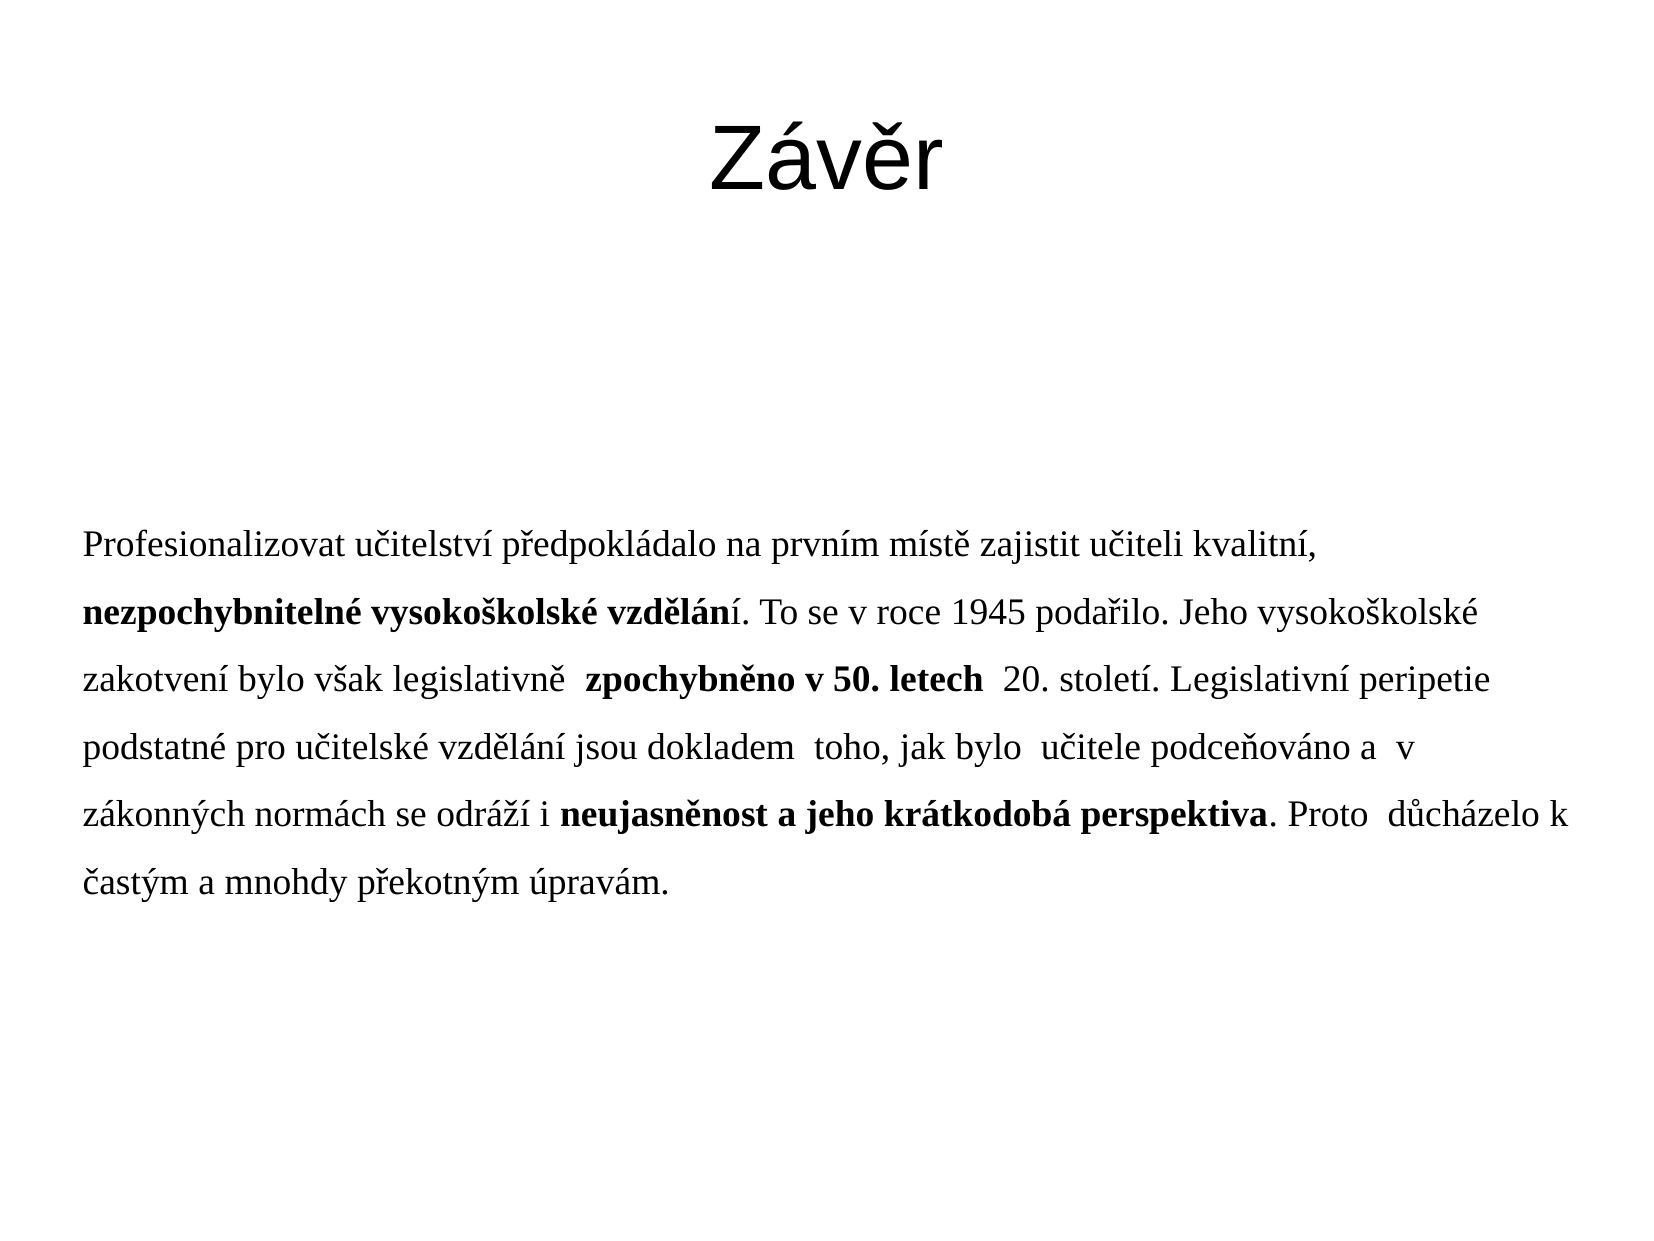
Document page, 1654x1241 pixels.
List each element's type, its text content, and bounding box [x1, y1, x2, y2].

title Závěr [82, 56, 1571, 250]
subtitle Profesionalizovat učitelství předpokládalo na prvním místě zajistit učiteli kvalitní, nezpochybnitelné vysokoškolské vzdělání. To se v roce 1945 podařilo. Jeho vysokoškolské zakotvení bylo však legislativně zpochybněno v 50. letech 20. století. Legislativní peripetie podstatné pro učitelské vzdělání jsou dokladem toho, jak bylo učitele podceňováno a v zákonných normách se odráží i neujasněnost a jeho krátkodobá perspektiva. Proto důcházelo k častým a mnohdy překotným úpravám. [82, 297, 1571, 1102]
